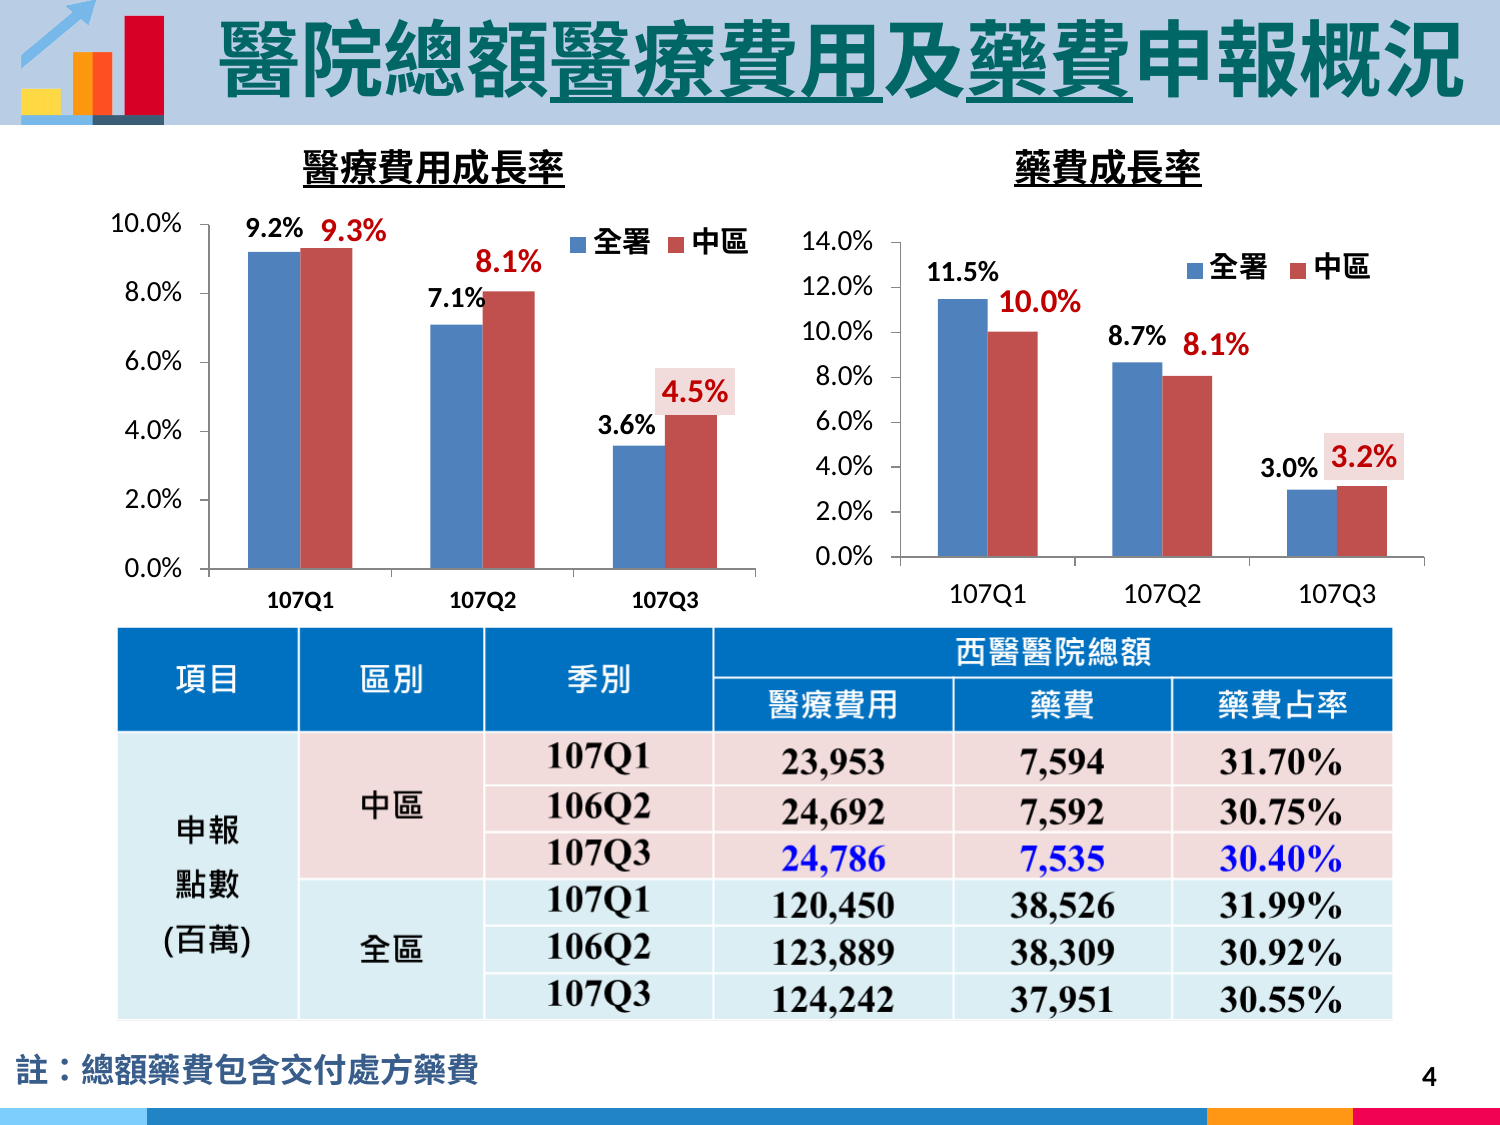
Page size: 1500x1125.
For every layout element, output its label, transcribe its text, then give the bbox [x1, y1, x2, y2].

picture [17, 0, 168, 125]
text_box <編號> [1391, 1033, 1468, 1116]
list 註：總額藥費包含交付處方藥費 [0, 1042, 544, 1125]
text_box 藥費成長率 [761, 136, 1456, 603]
picture [106, 206, 1462, 1044]
title 醫院總額醫療費用及藥費申報概況 [183, 0, 1500, 115]
text_box 醫療費用成長率 [121, 137, 746, 206]
